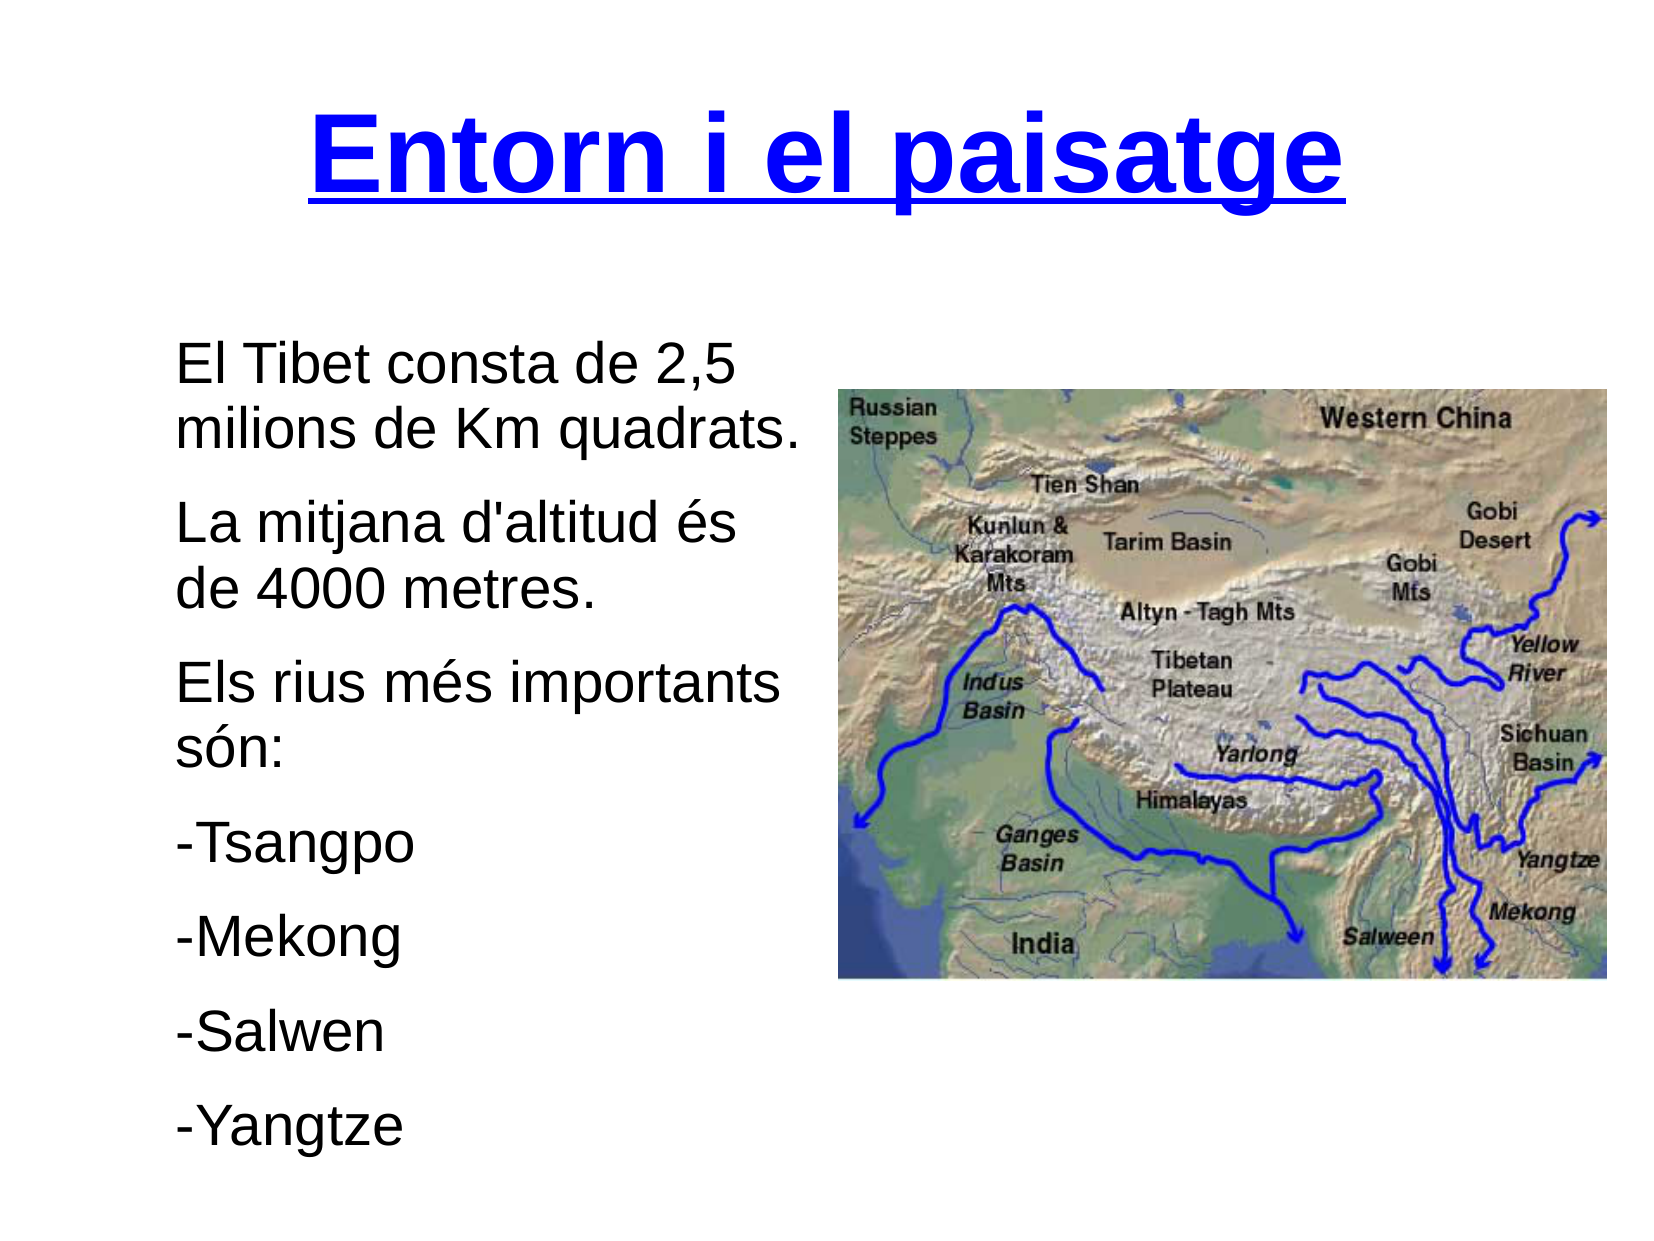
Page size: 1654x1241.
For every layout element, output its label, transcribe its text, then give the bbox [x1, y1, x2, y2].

title Entorn i el paisatge [82, 49, 1571, 257]
list El Tibet consta de 2,5 milions de Km quadrats. La mitjana d'altitud és de 4000 metres. Els rius més importants són: -Tsangpo -Mekong -Salwen -Yangtze [104, 330, 815, 1050]
picture [838, 389, 1607, 981]
